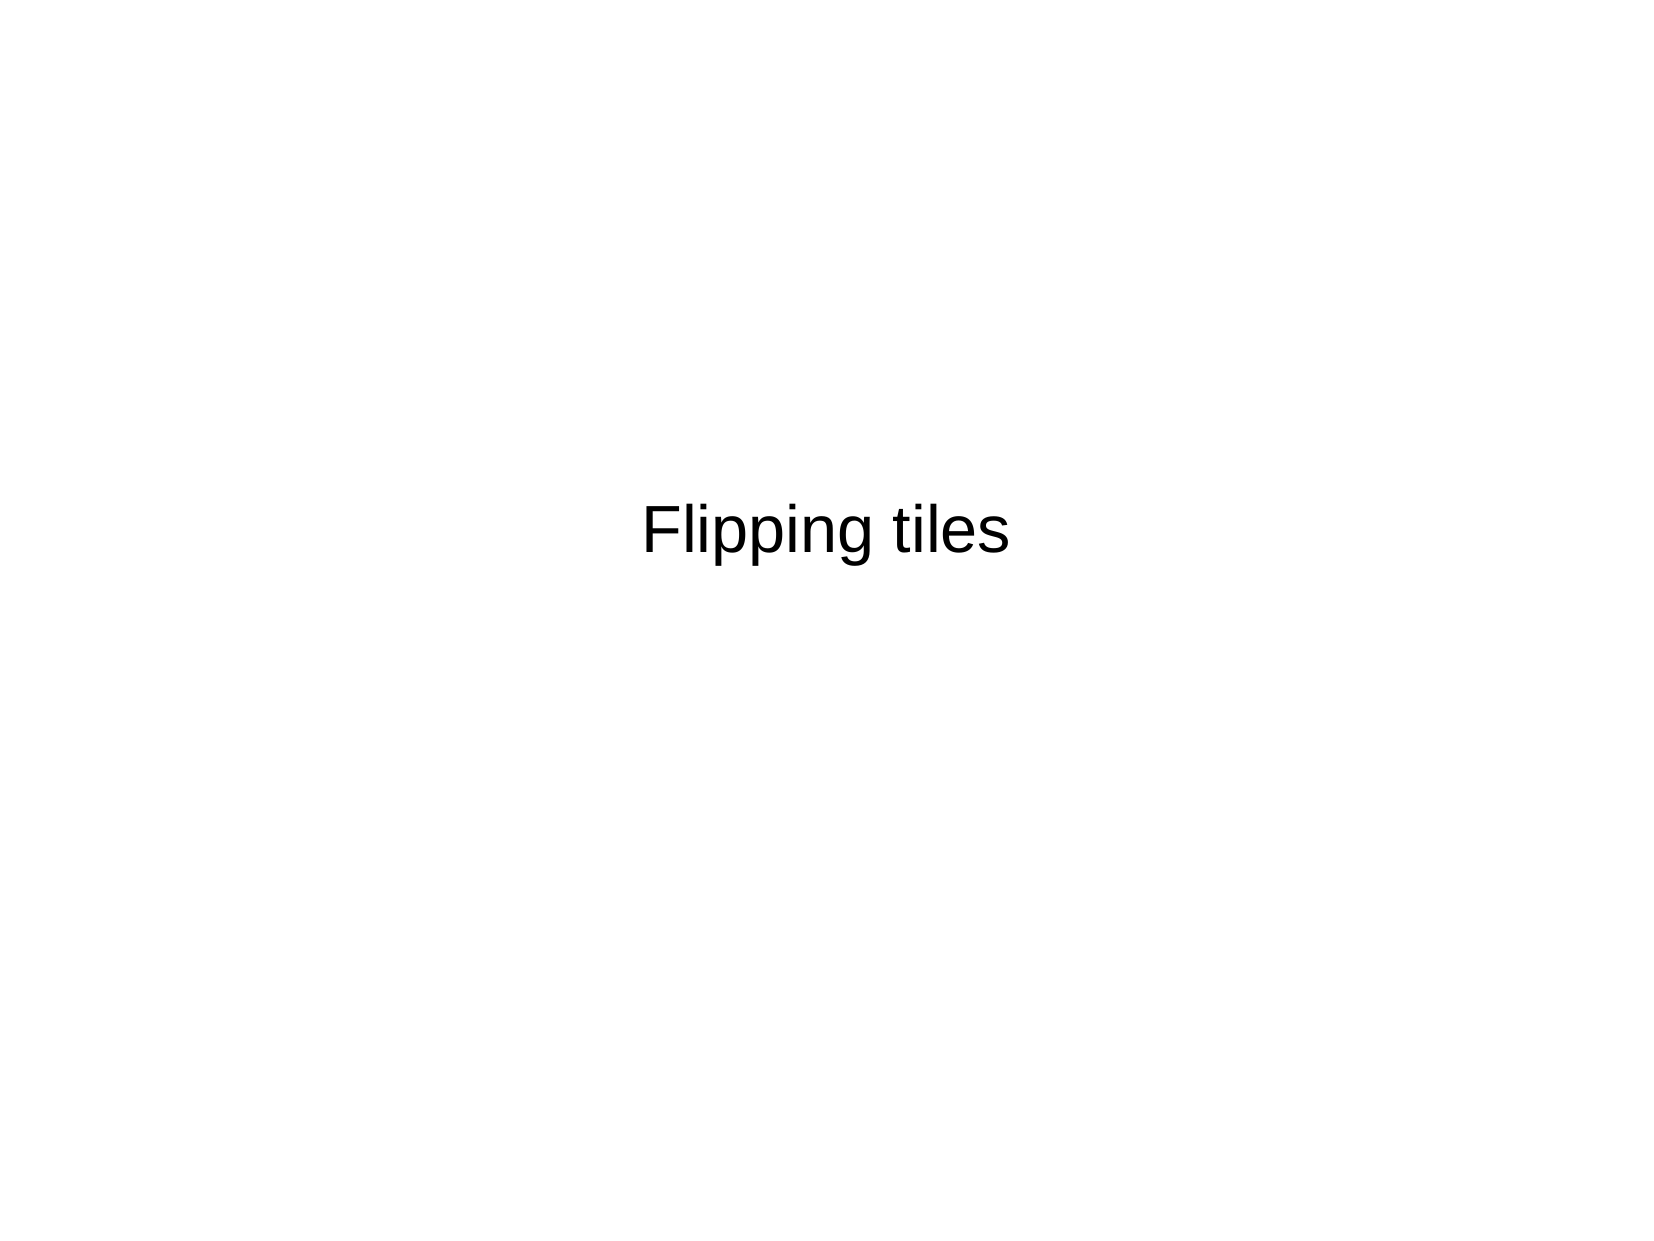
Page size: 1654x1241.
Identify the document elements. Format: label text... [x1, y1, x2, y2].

subtitle Flipping tiles [82, 49, 1571, 1010]
